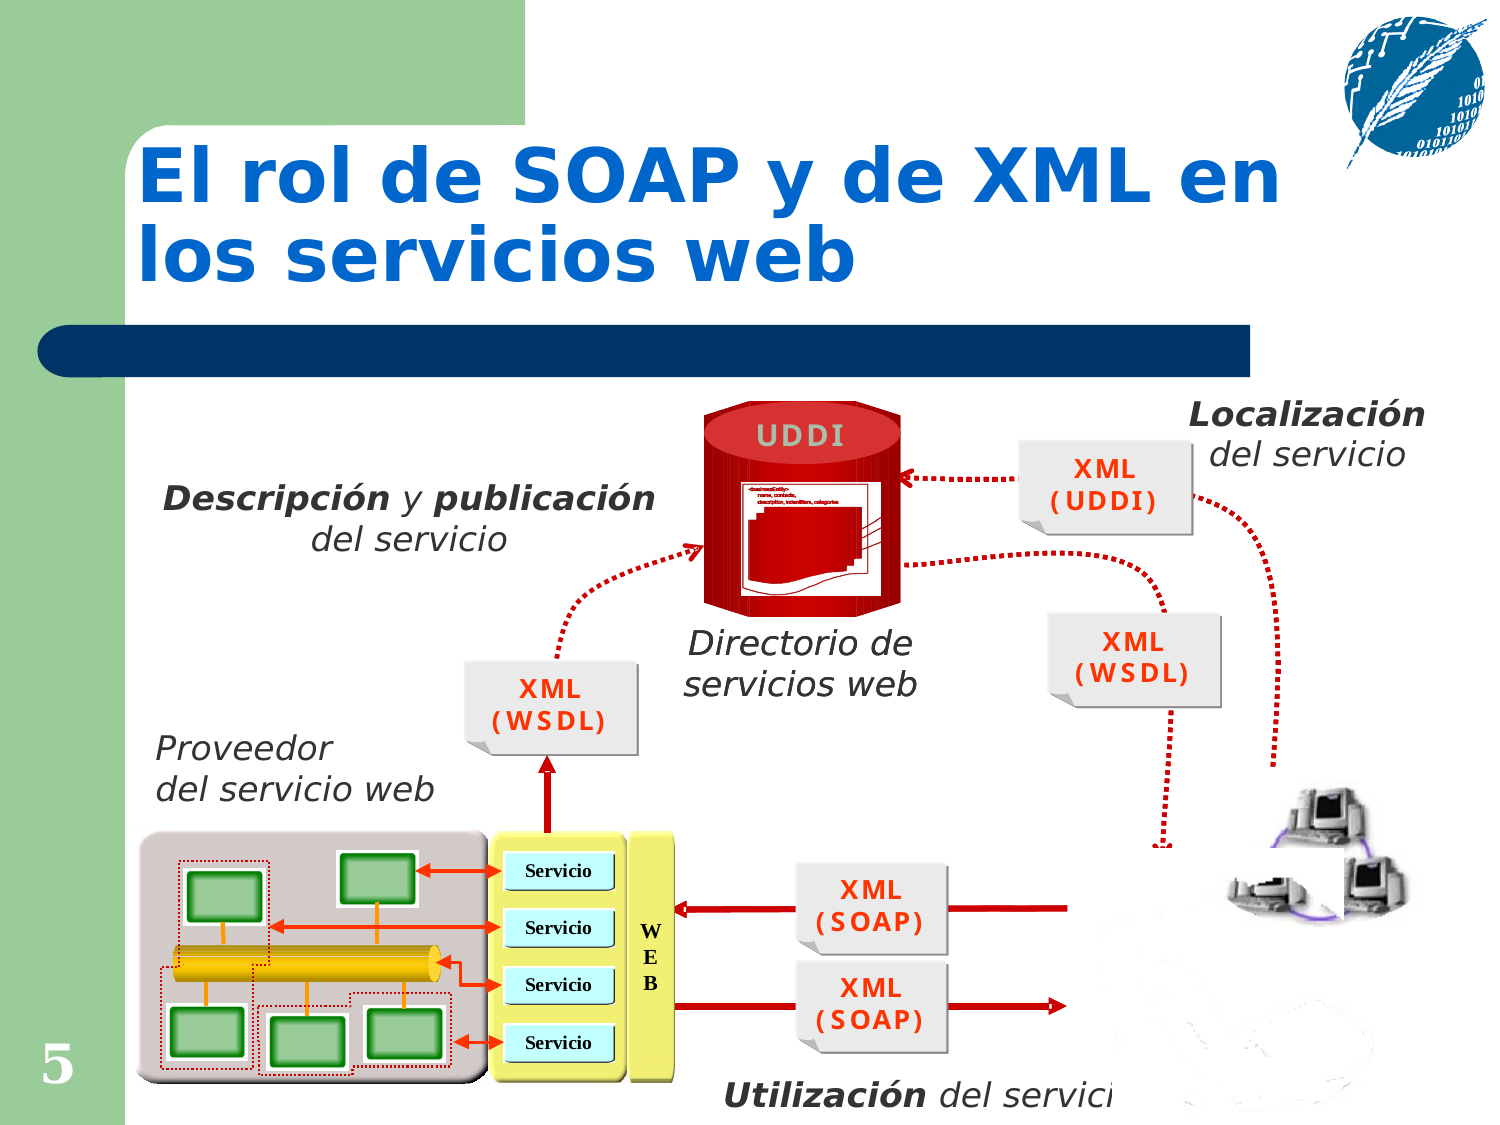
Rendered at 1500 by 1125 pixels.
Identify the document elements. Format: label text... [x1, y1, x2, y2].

picture [1427, 138, 1431, 148]
picture [1416, 140, 1425, 149]
title El rol de SOAP y de XML en los servicios web [136, 135, 1414, 302]
picture [1341, 15, 1487, 172]
picture [1436, 127, 1450, 136]
picture [1433, 139, 1440, 147]
picture [130, 386, 1443, 1125]
